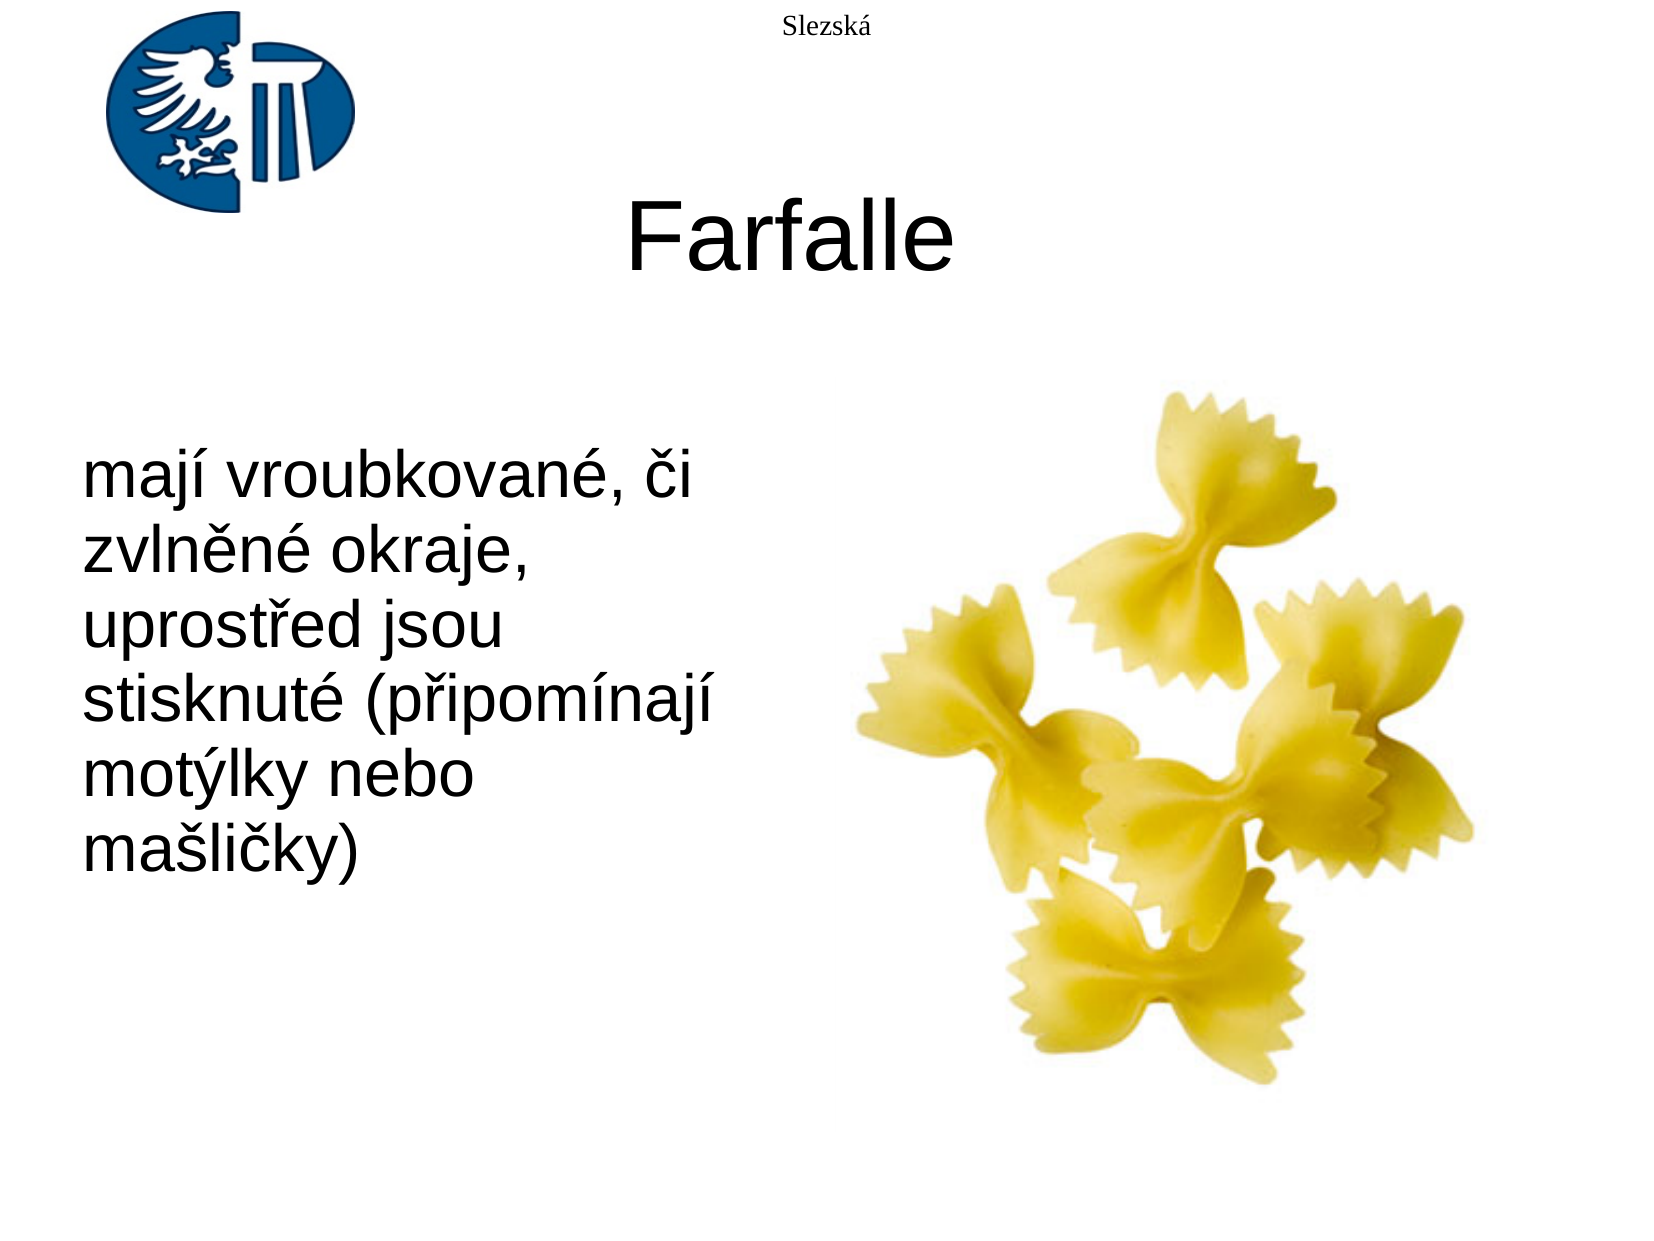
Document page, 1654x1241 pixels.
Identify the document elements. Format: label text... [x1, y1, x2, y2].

title Farfalle [47, 70, 1536, 402]
picture [106, 11, 355, 70]
picture [834, 377, 1501, 1132]
list mají vroubkované, či zvlněné okraje, uprostřed jsou stisknuté (připomínají motýlky nebo mašličky) [82, 437, 745, 1134]
